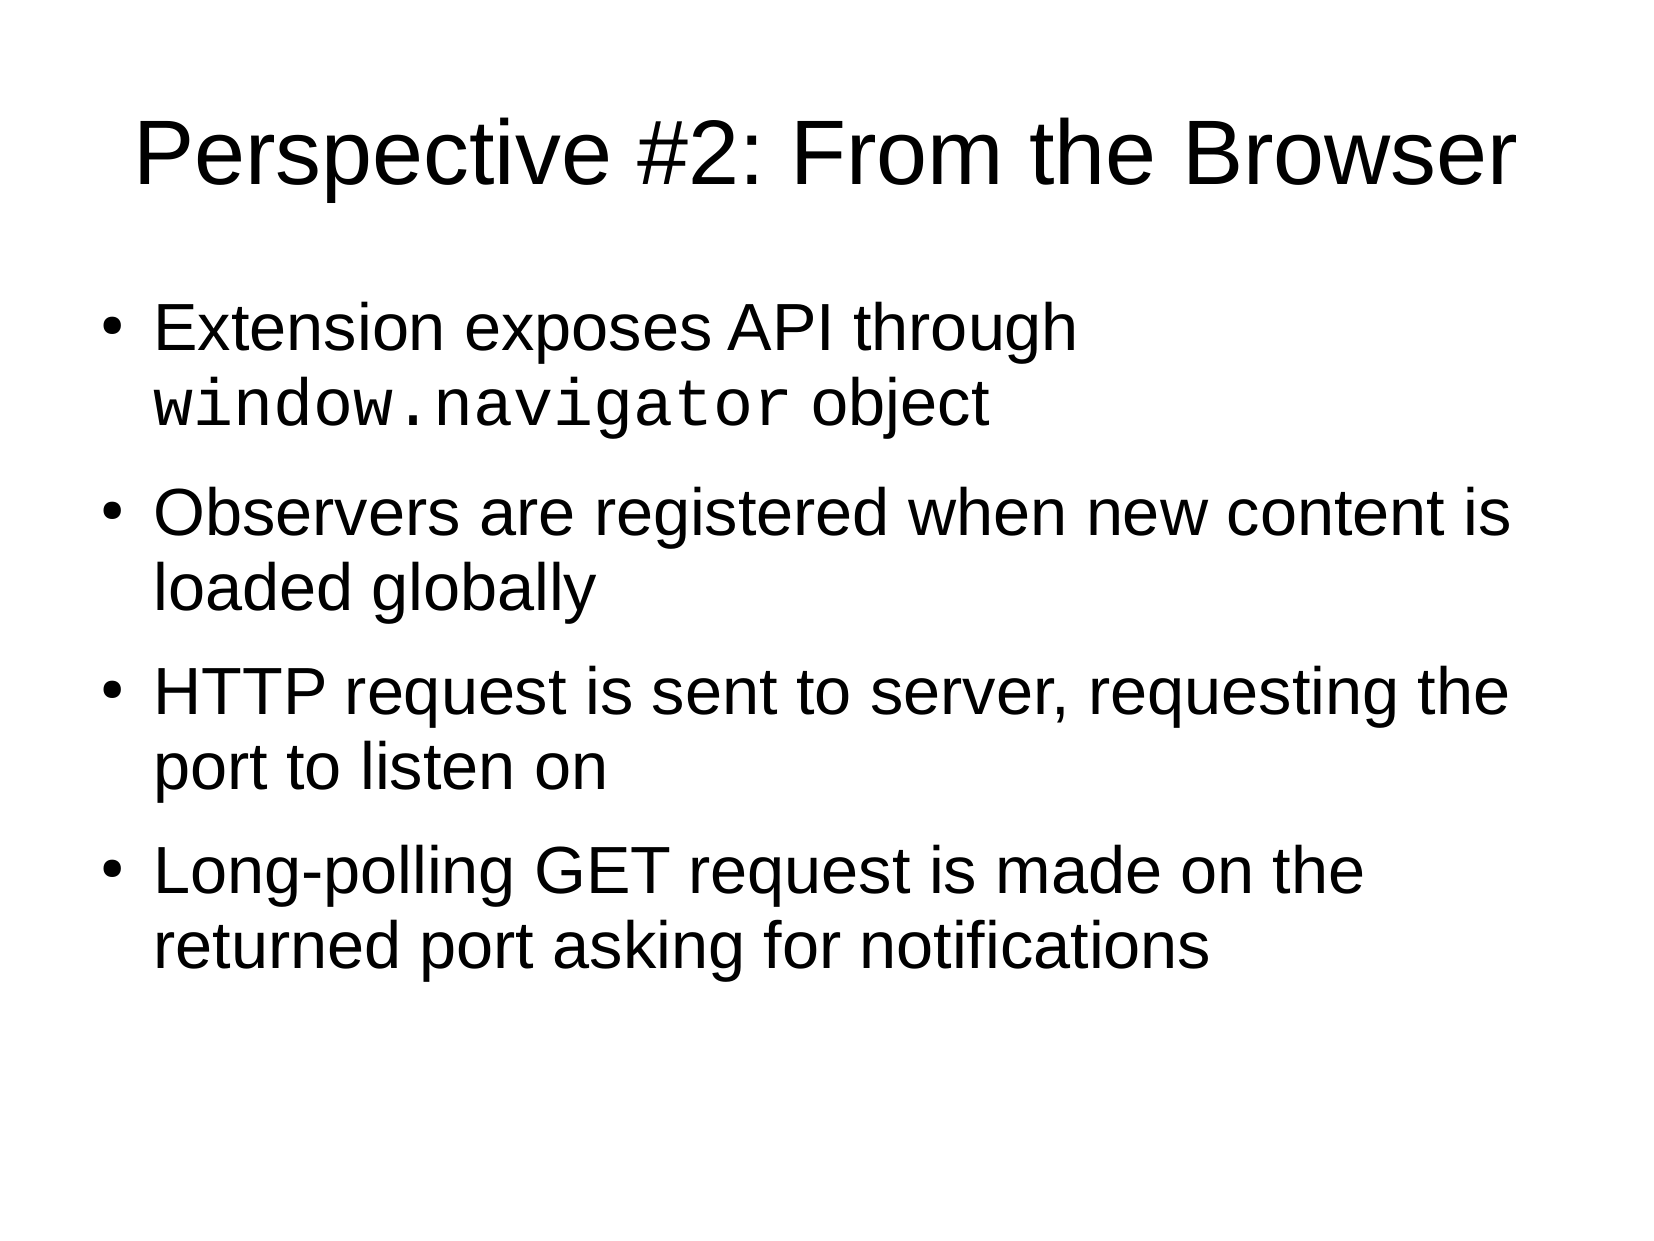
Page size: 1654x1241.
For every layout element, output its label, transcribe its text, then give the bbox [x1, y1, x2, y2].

title Perspective #2: From the Browser [82, 56, 1571, 250]
list Extension exposes API through window.navigator object Observers are registered when new content is loaded globally HTTP request is sent to server, requesting the port to listen on Long-polling GET request is made on the returned port asking for notifications [82, 290, 1571, 1094]
